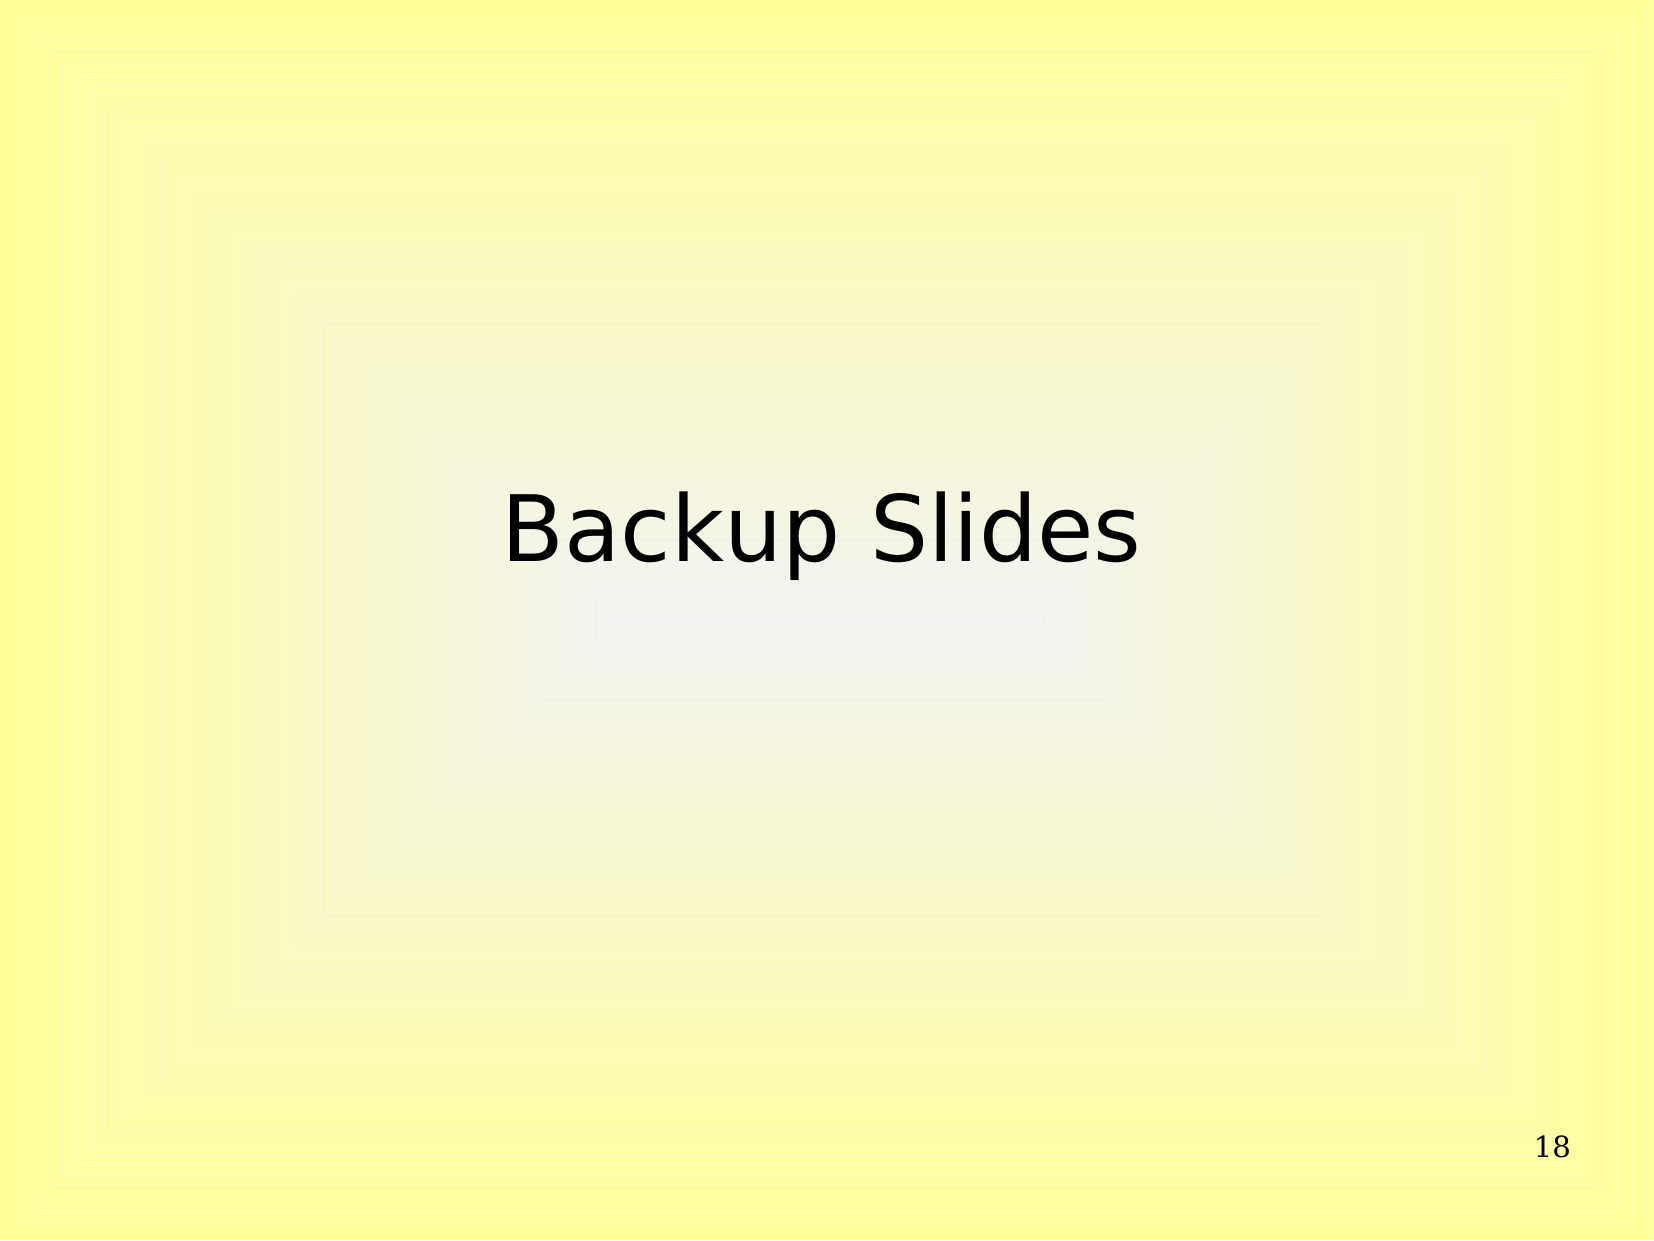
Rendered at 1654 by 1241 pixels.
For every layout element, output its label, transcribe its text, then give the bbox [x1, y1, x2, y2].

title Backup Slides [460, 476, 1184, 691]
